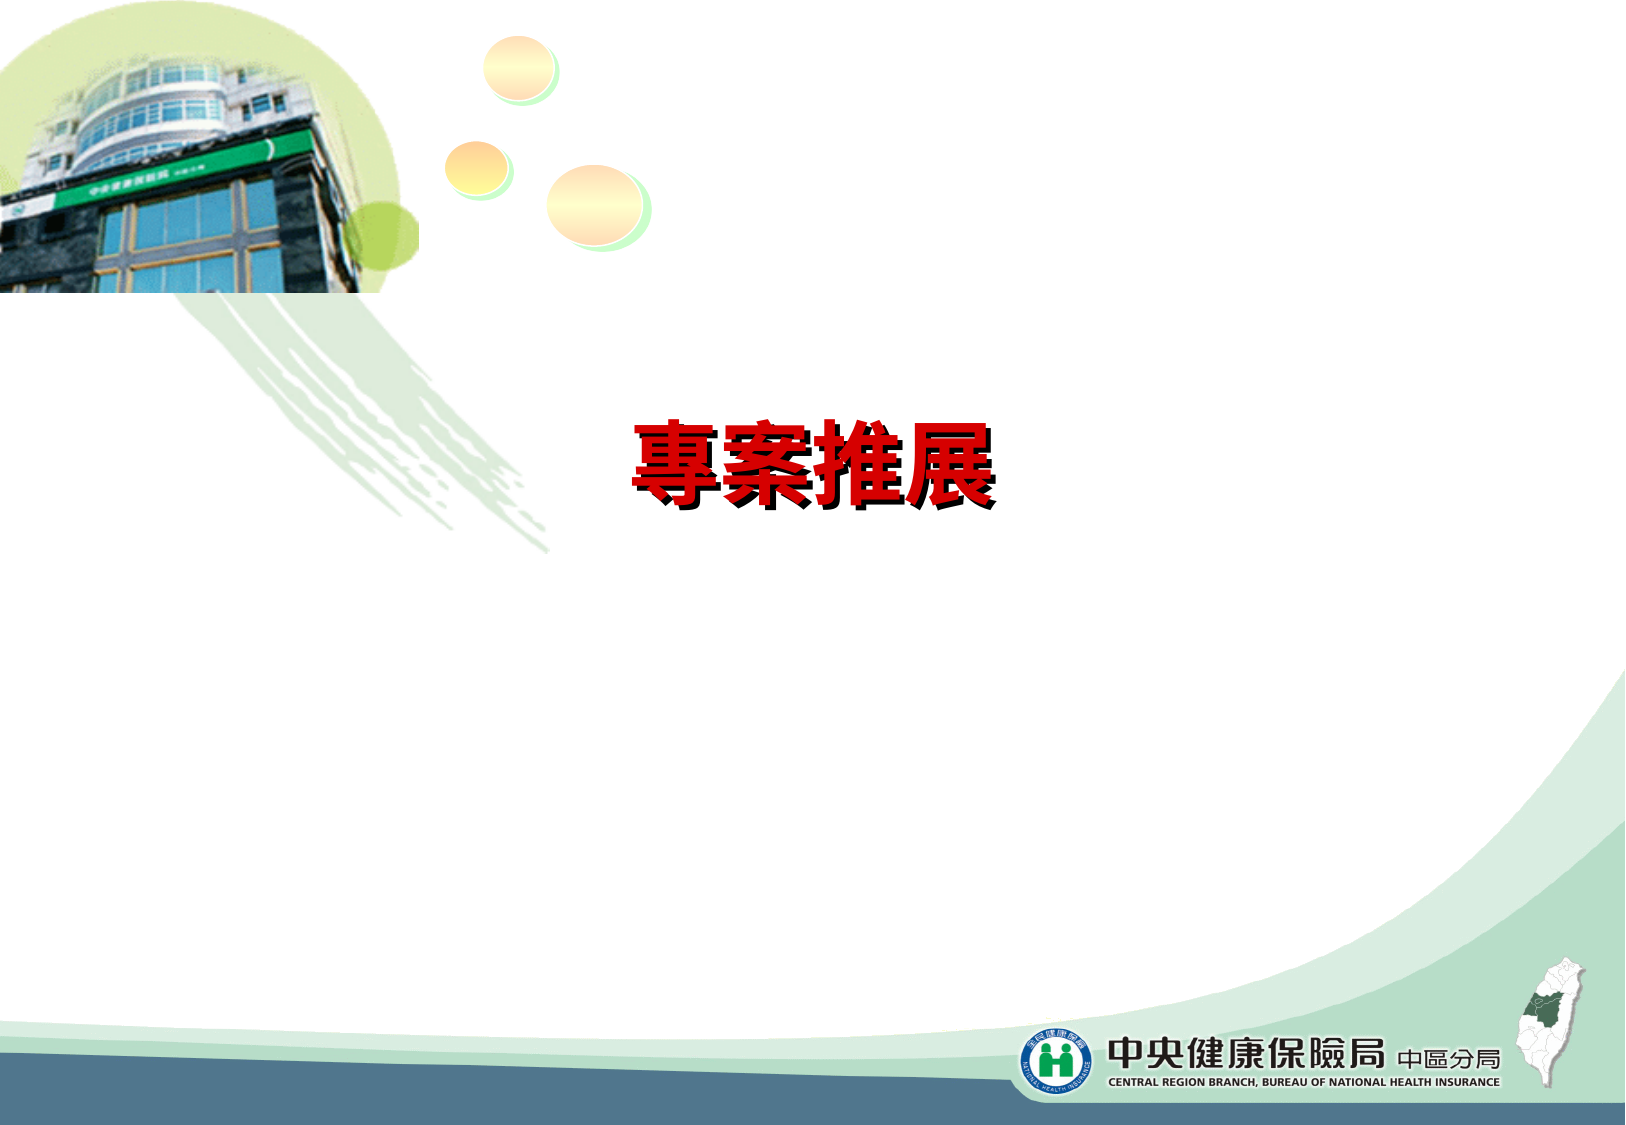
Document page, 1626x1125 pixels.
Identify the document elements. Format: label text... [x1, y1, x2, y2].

title 專案推展 [121, 339, 1503, 581]
